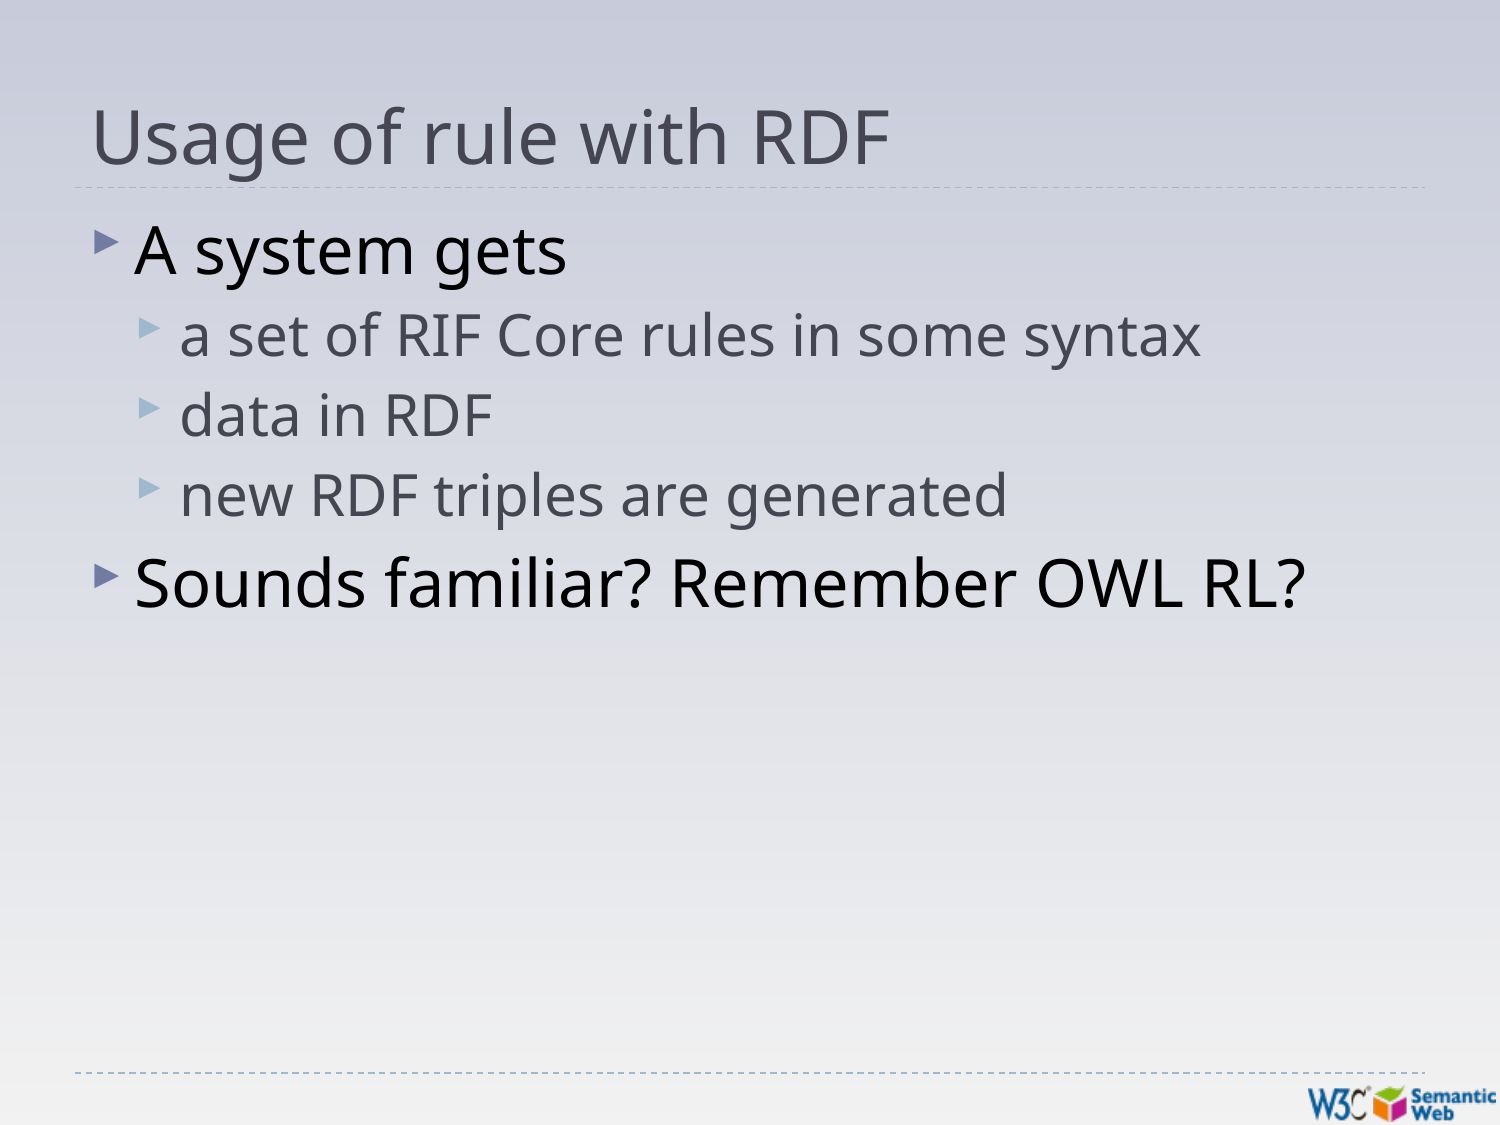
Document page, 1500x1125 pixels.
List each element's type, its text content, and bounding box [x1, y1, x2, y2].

picture [1308, 1084, 1496, 1122]
title Usage of rule with RDF [75, 24, 1426, 188]
list A system gets a set of RIF Core rules in some syntax data in RDF new RDF triples are generated Sounds familiar? Remember OWL RL? [75, 200, 1426, 1010]
